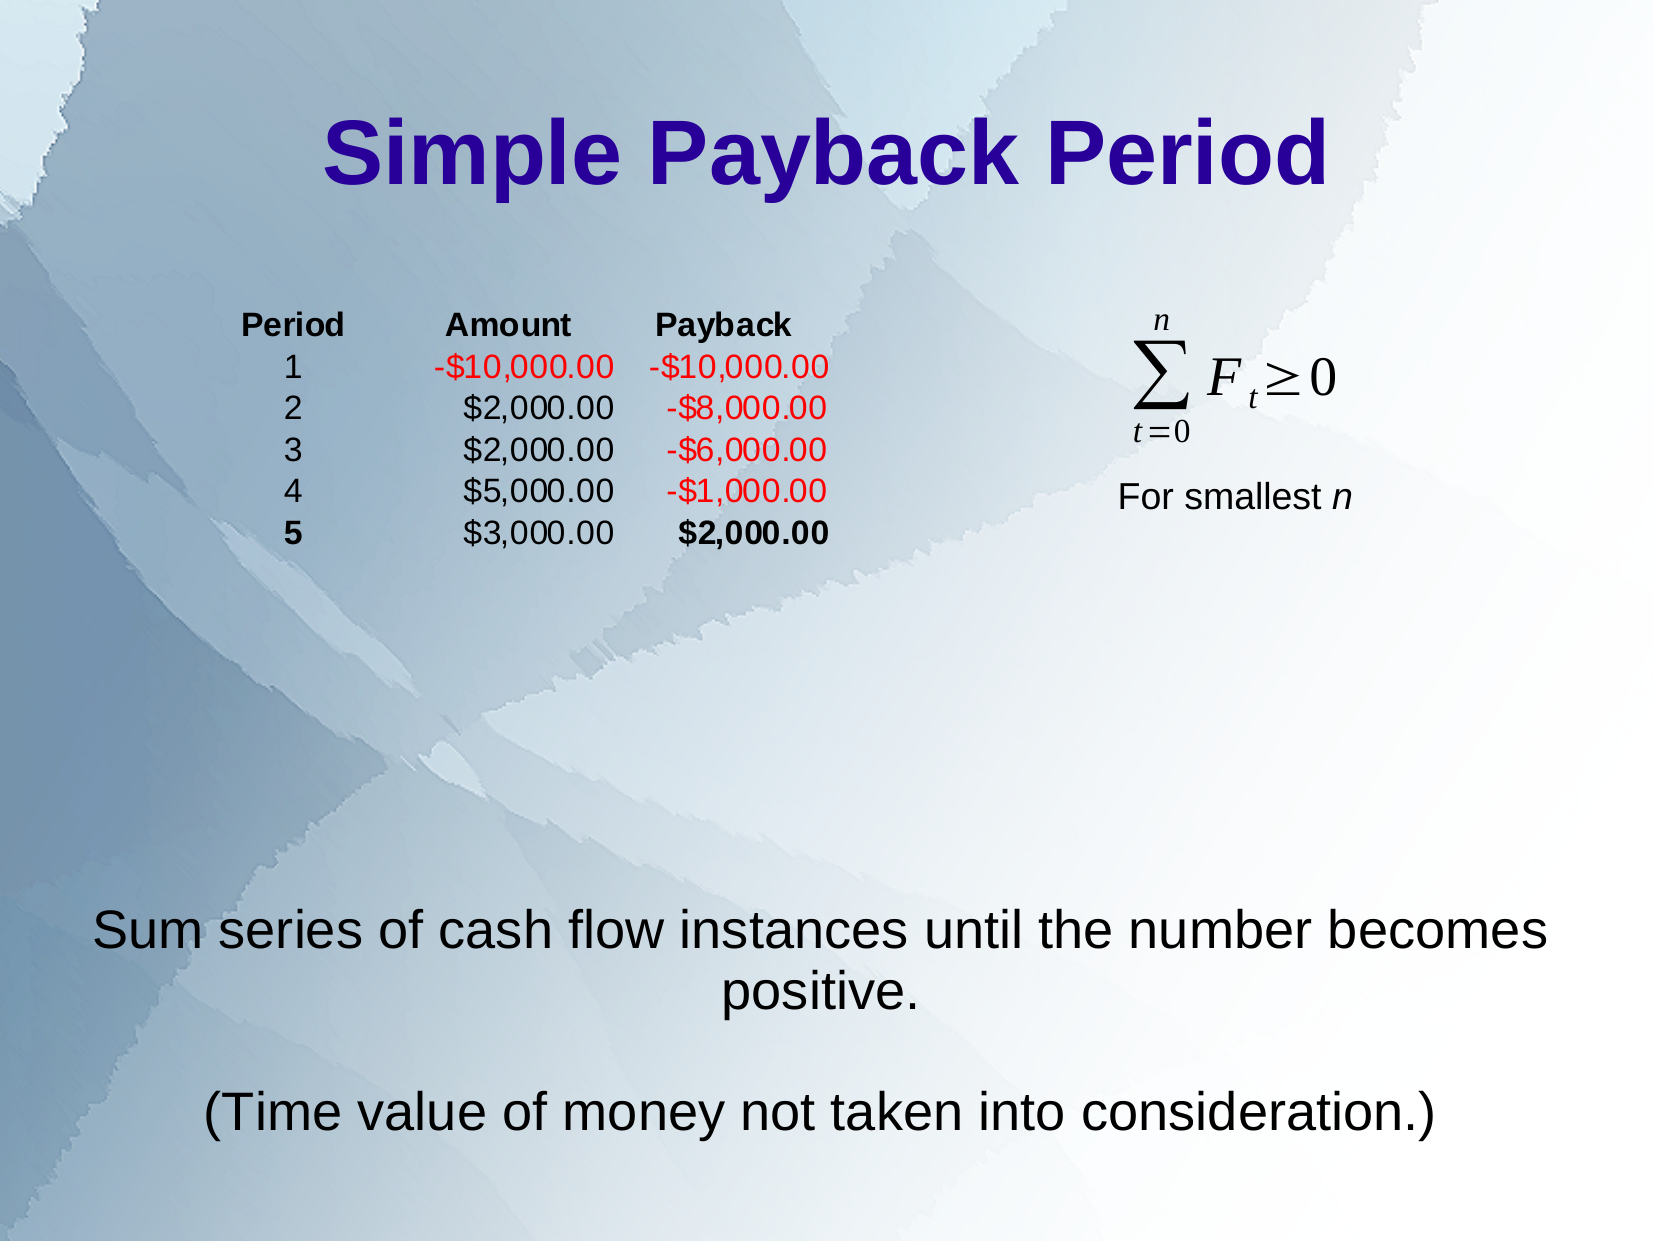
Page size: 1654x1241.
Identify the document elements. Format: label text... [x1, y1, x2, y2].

chart [1116, 300, 1351, 451]
subtitle Sum series of cash flow instances until the number becomes positive. (Time value of money not taken into consideration.) [77, 899, 1566, 1142]
chart [186, 305, 1051, 601]
title Simple Payback Period [82, 56, 1571, 250]
text_box For smallest n [1102, 468, 1368, 526]
picture [0, 0, 1654, 1241]
